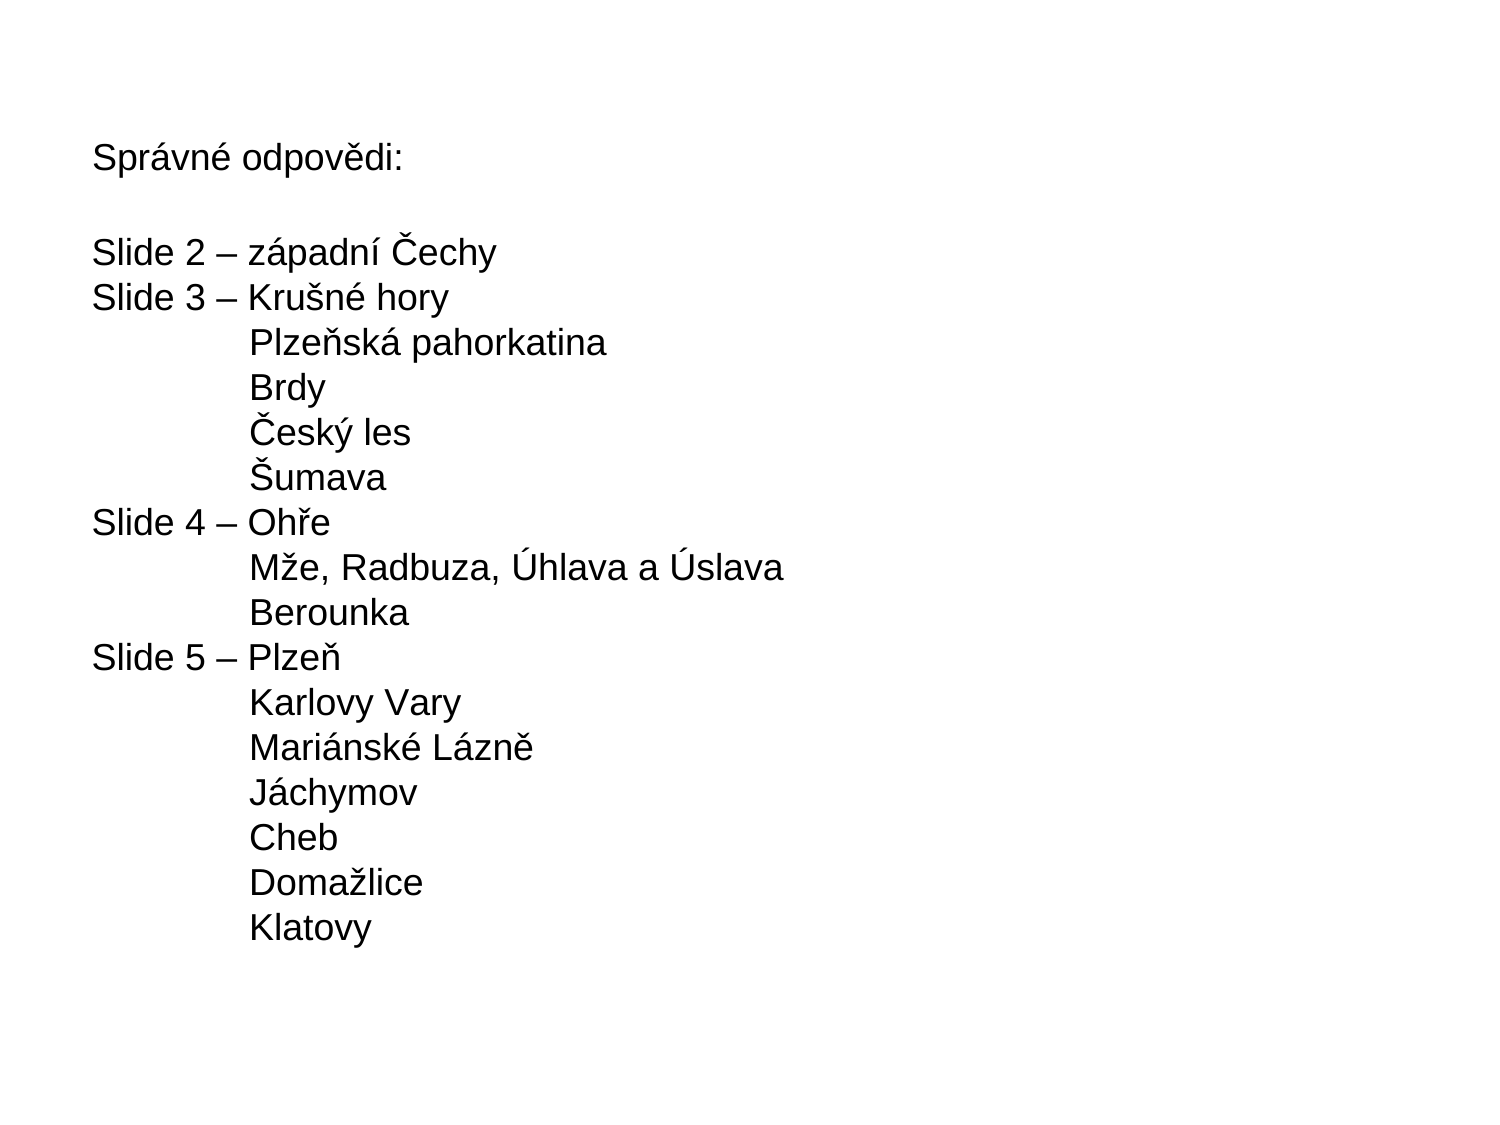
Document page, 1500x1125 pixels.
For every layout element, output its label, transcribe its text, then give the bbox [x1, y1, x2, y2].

text_box Slide 2 – západní Čechy Slide 3 – Krušné hory Plzeňská pahorkatina Brdy Český les Šumava Slide 4 – Ohře Mže, Radbuza, Úhlava a Úslava Berounka Slide 5 – Plzeň Karlovy Vary Mariánské Lázně Jáchymov Cheb Domažlice Klatovy [76, 219, 799, 1046]
text_box Správné odpovědi: [77, 125, 419, 219]
